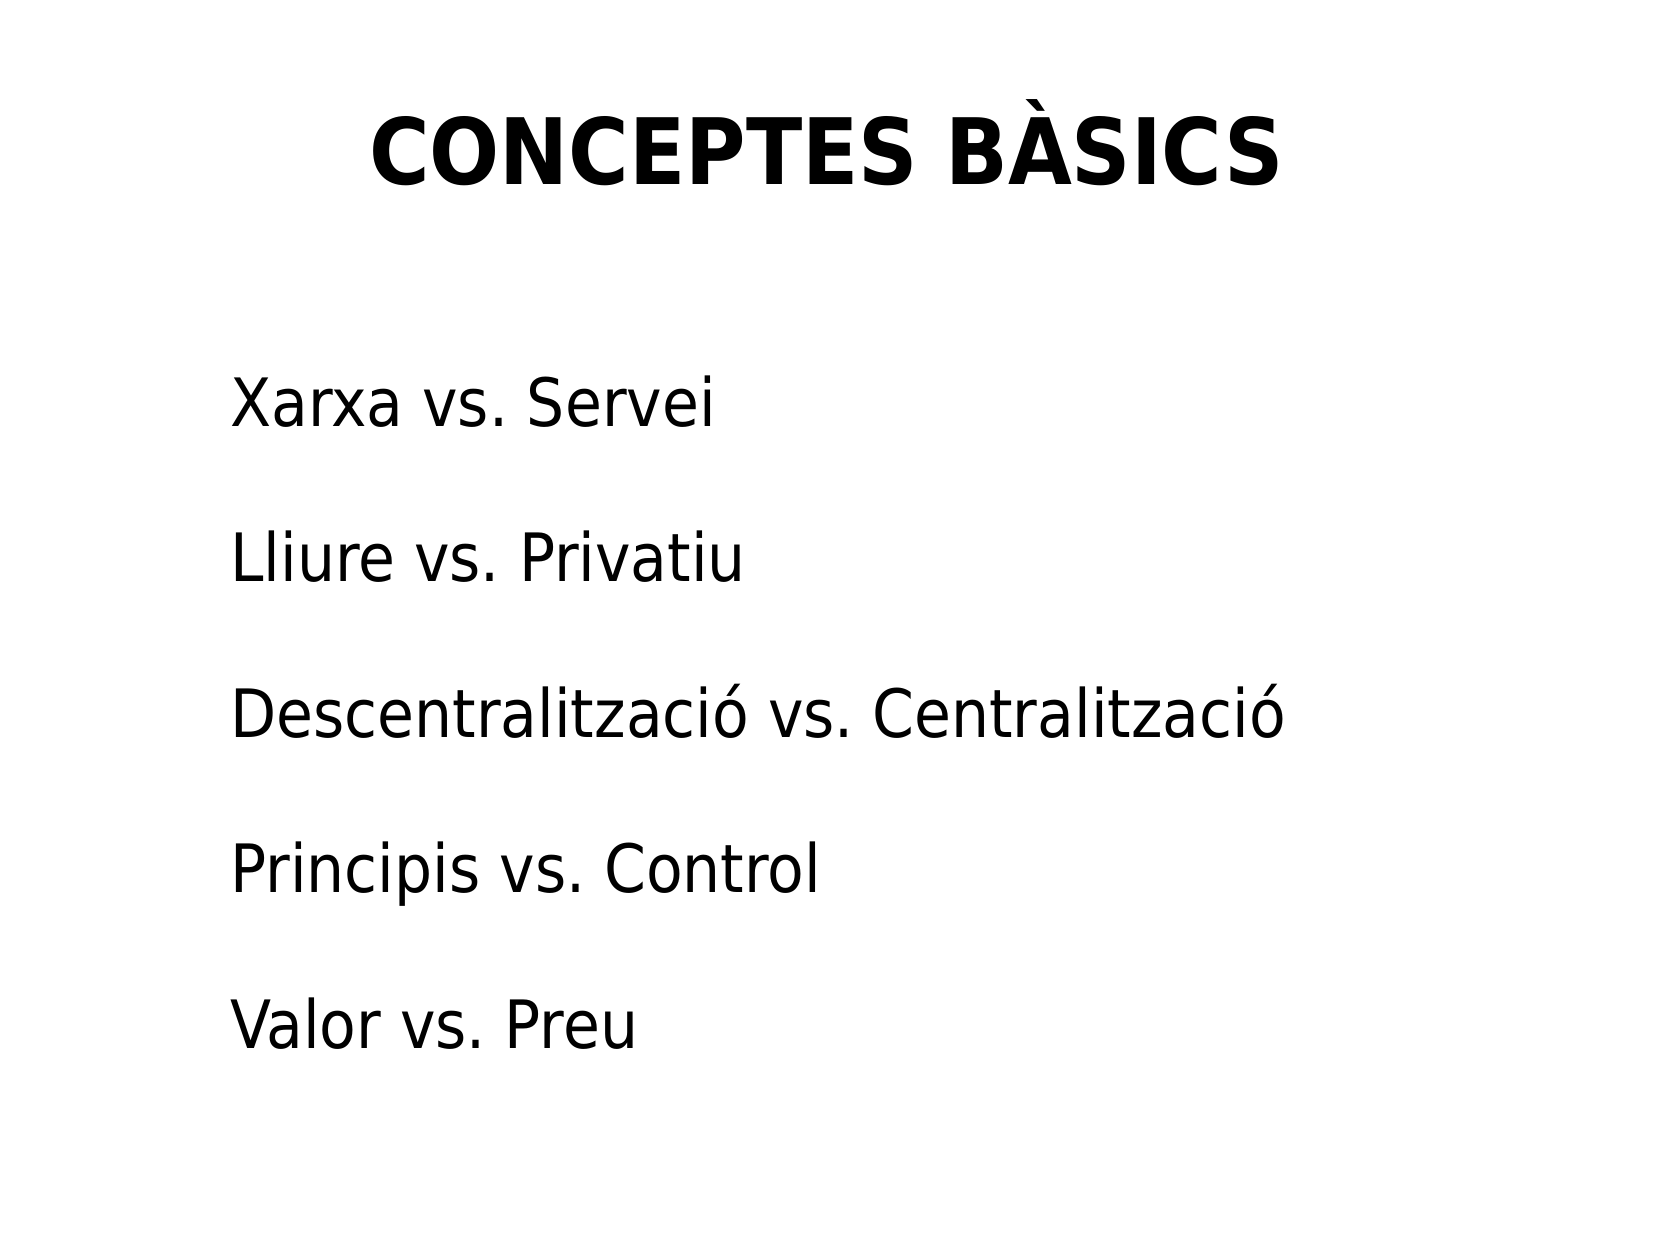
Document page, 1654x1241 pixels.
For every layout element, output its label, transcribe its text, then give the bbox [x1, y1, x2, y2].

title Xarxa vs. Servei Lliure vs. Privatiu Descentralització vs. Centralització Principis vs. Control Valor vs. Preu [230, 364, 1400, 1065]
title CONCEPTES BÀSICS [82, 49, 1571, 257]
